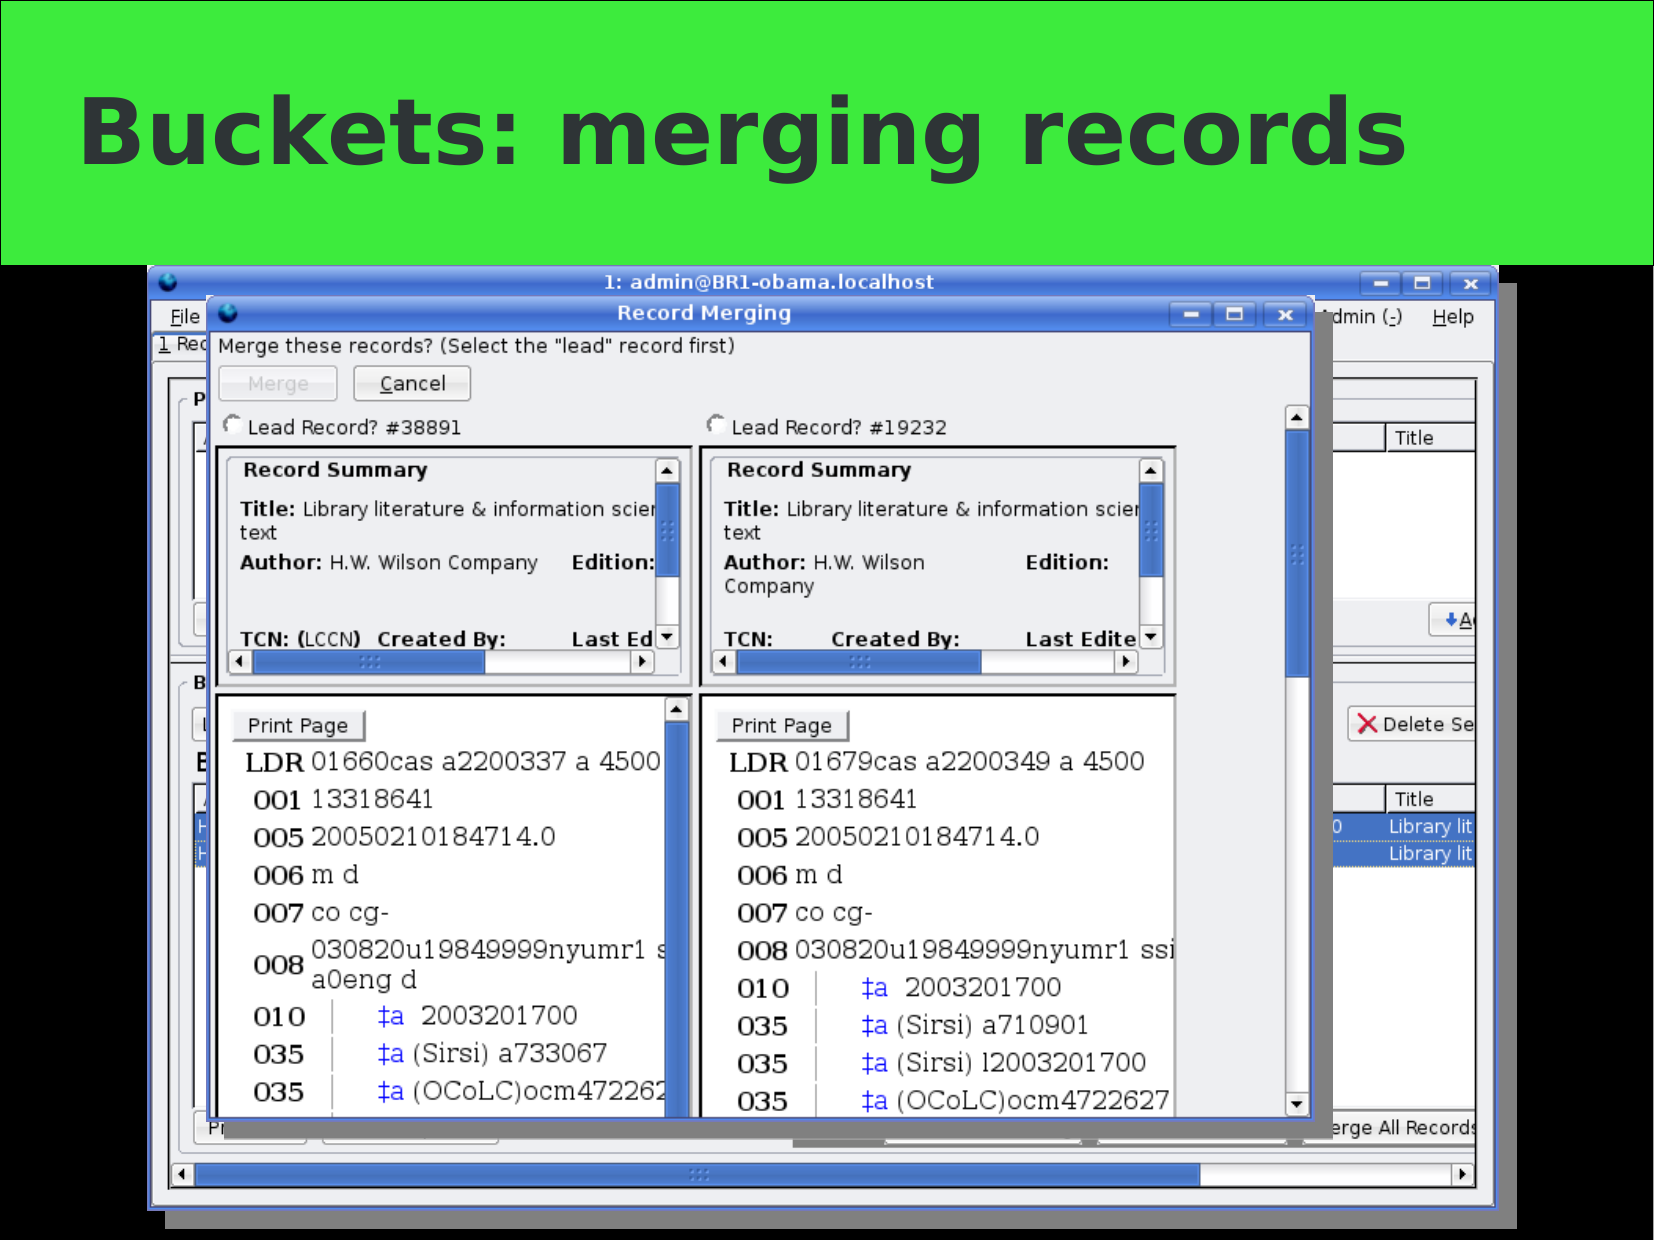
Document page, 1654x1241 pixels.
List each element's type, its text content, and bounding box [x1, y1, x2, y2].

title Buckets: merging records [76, 29, 1565, 237]
picture [147, 265, 1499, 1211]
